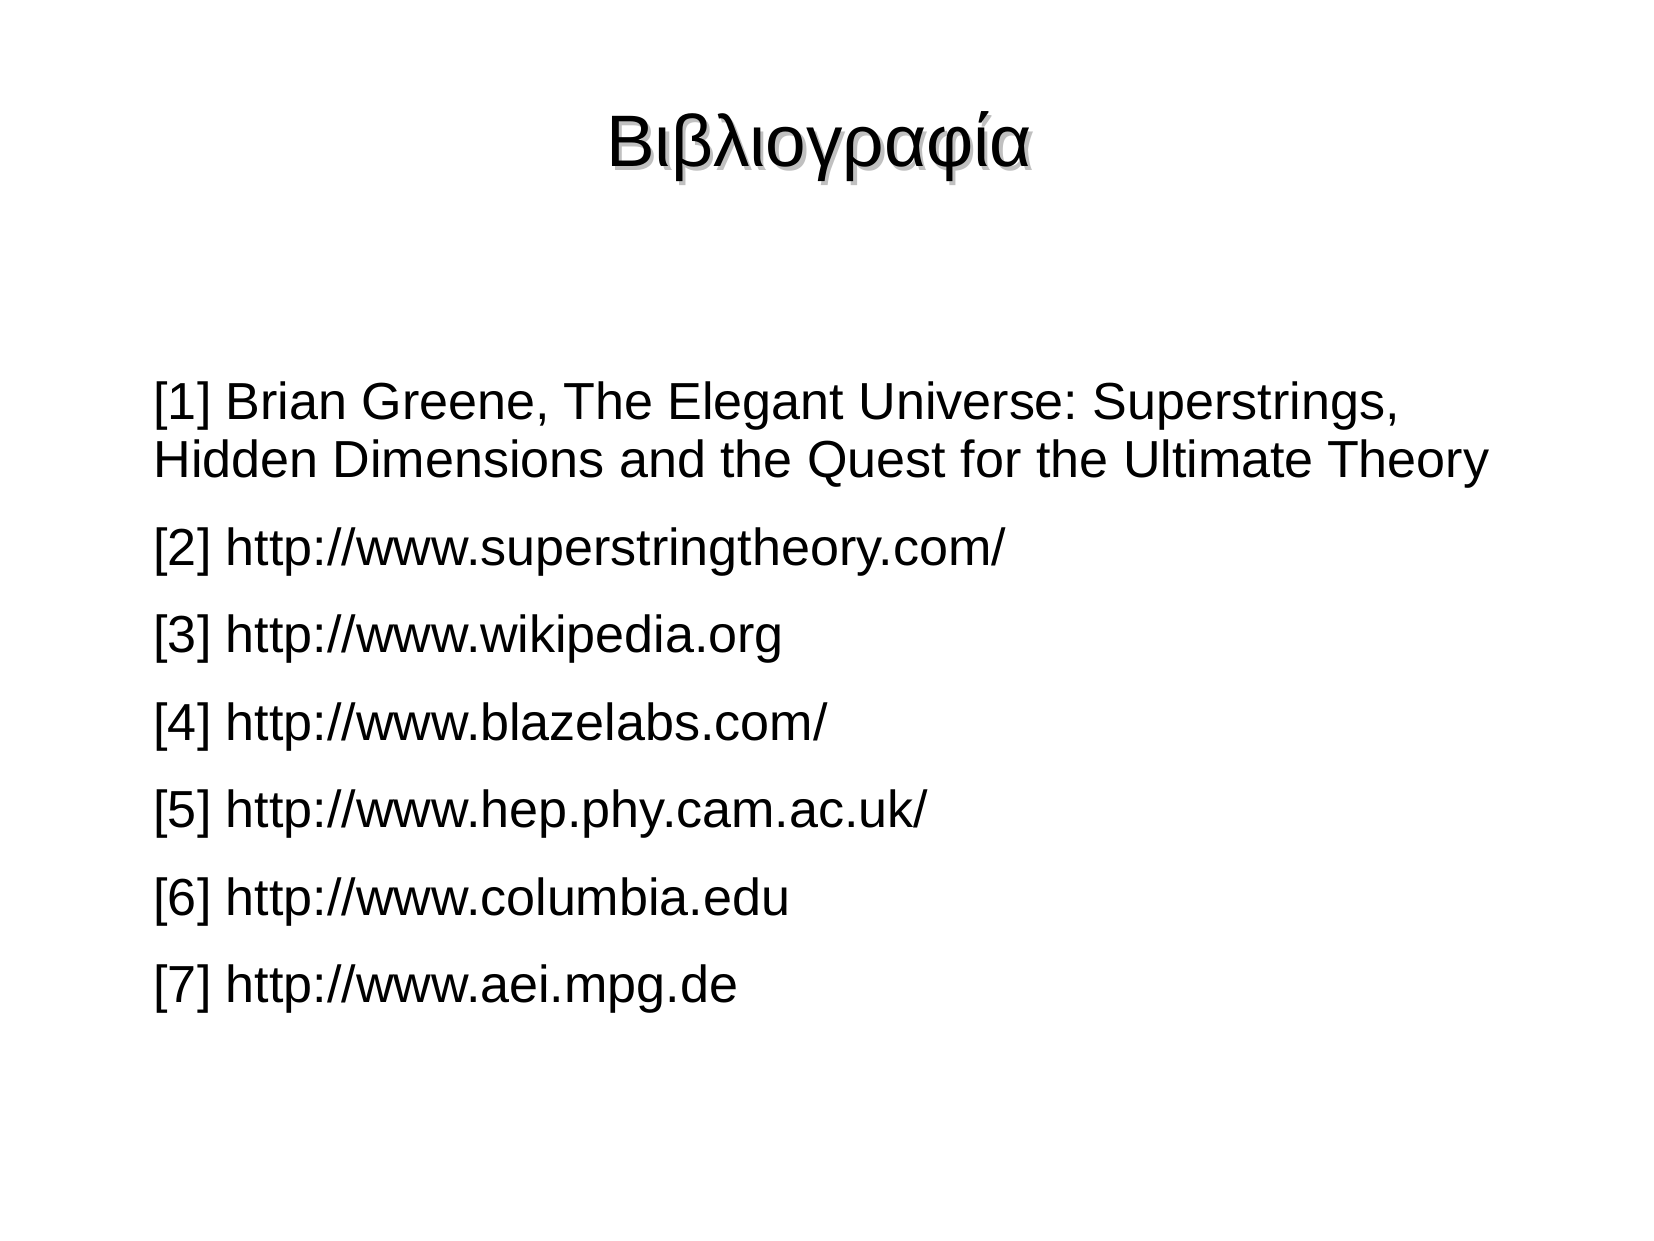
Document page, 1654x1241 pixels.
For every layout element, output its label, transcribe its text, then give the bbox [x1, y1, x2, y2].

list [1] Brian Greene, The Elegant Universe: Superstrings, Hidden Dimensions and the Quest for the Ultimate Theory [2] http://www.superstringtheory.com/ [3] http://www.wikipedia.org [4] http://www.blazelabs.com/ [5] http://www.hep.phy.cam.ac.uk/ [6] http://www.columbia.edu [7] http://www.aei.mpg.de [82, 372, 1571, 1192]
title Βιβλιογραφία [75, 47, 1564, 236]
